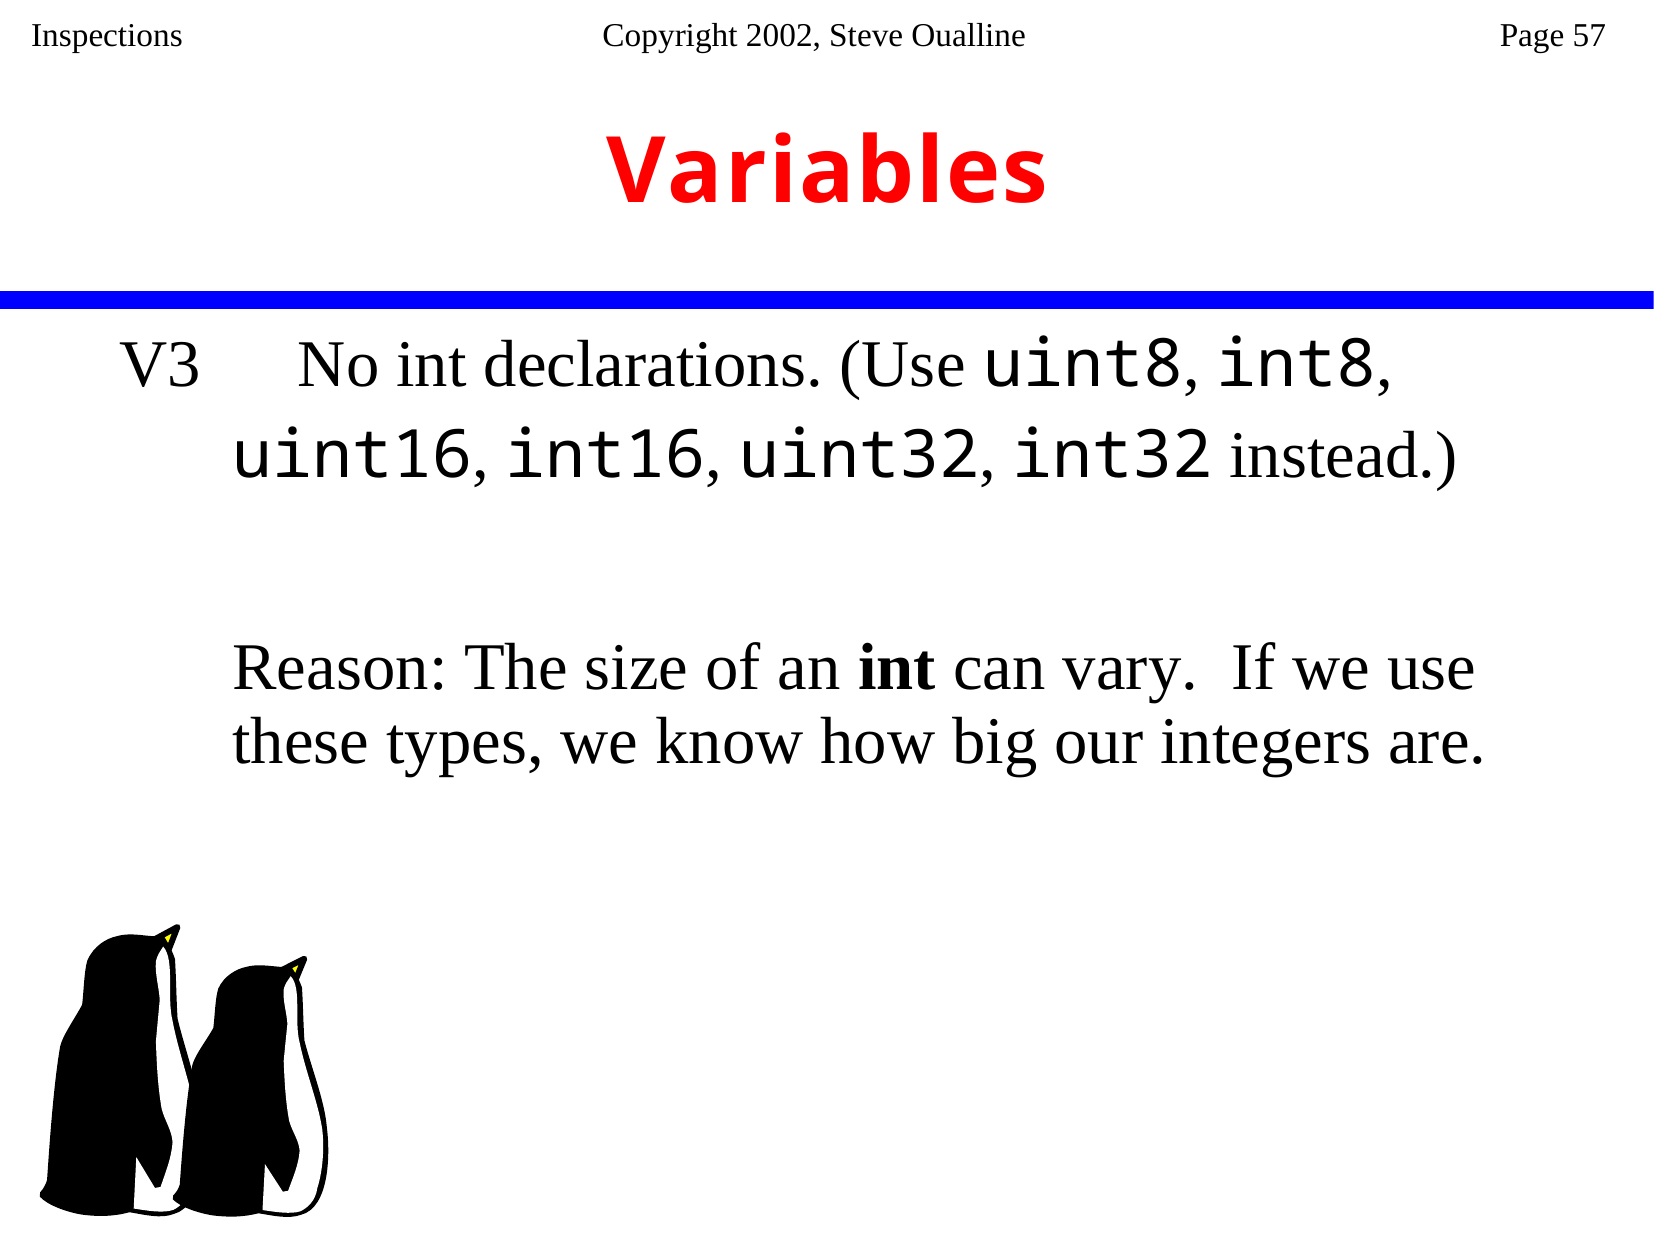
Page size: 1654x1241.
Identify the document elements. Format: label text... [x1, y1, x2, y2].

title Variables [121, 66, 1534, 269]
list V3 No int declarations. (Use uint8, int8, uint16, int16, uint32, int32 instead.) Reason: The size of an int can vary. If we use these types, we know how big our integers are. [119, 211, 1532, 1132]
